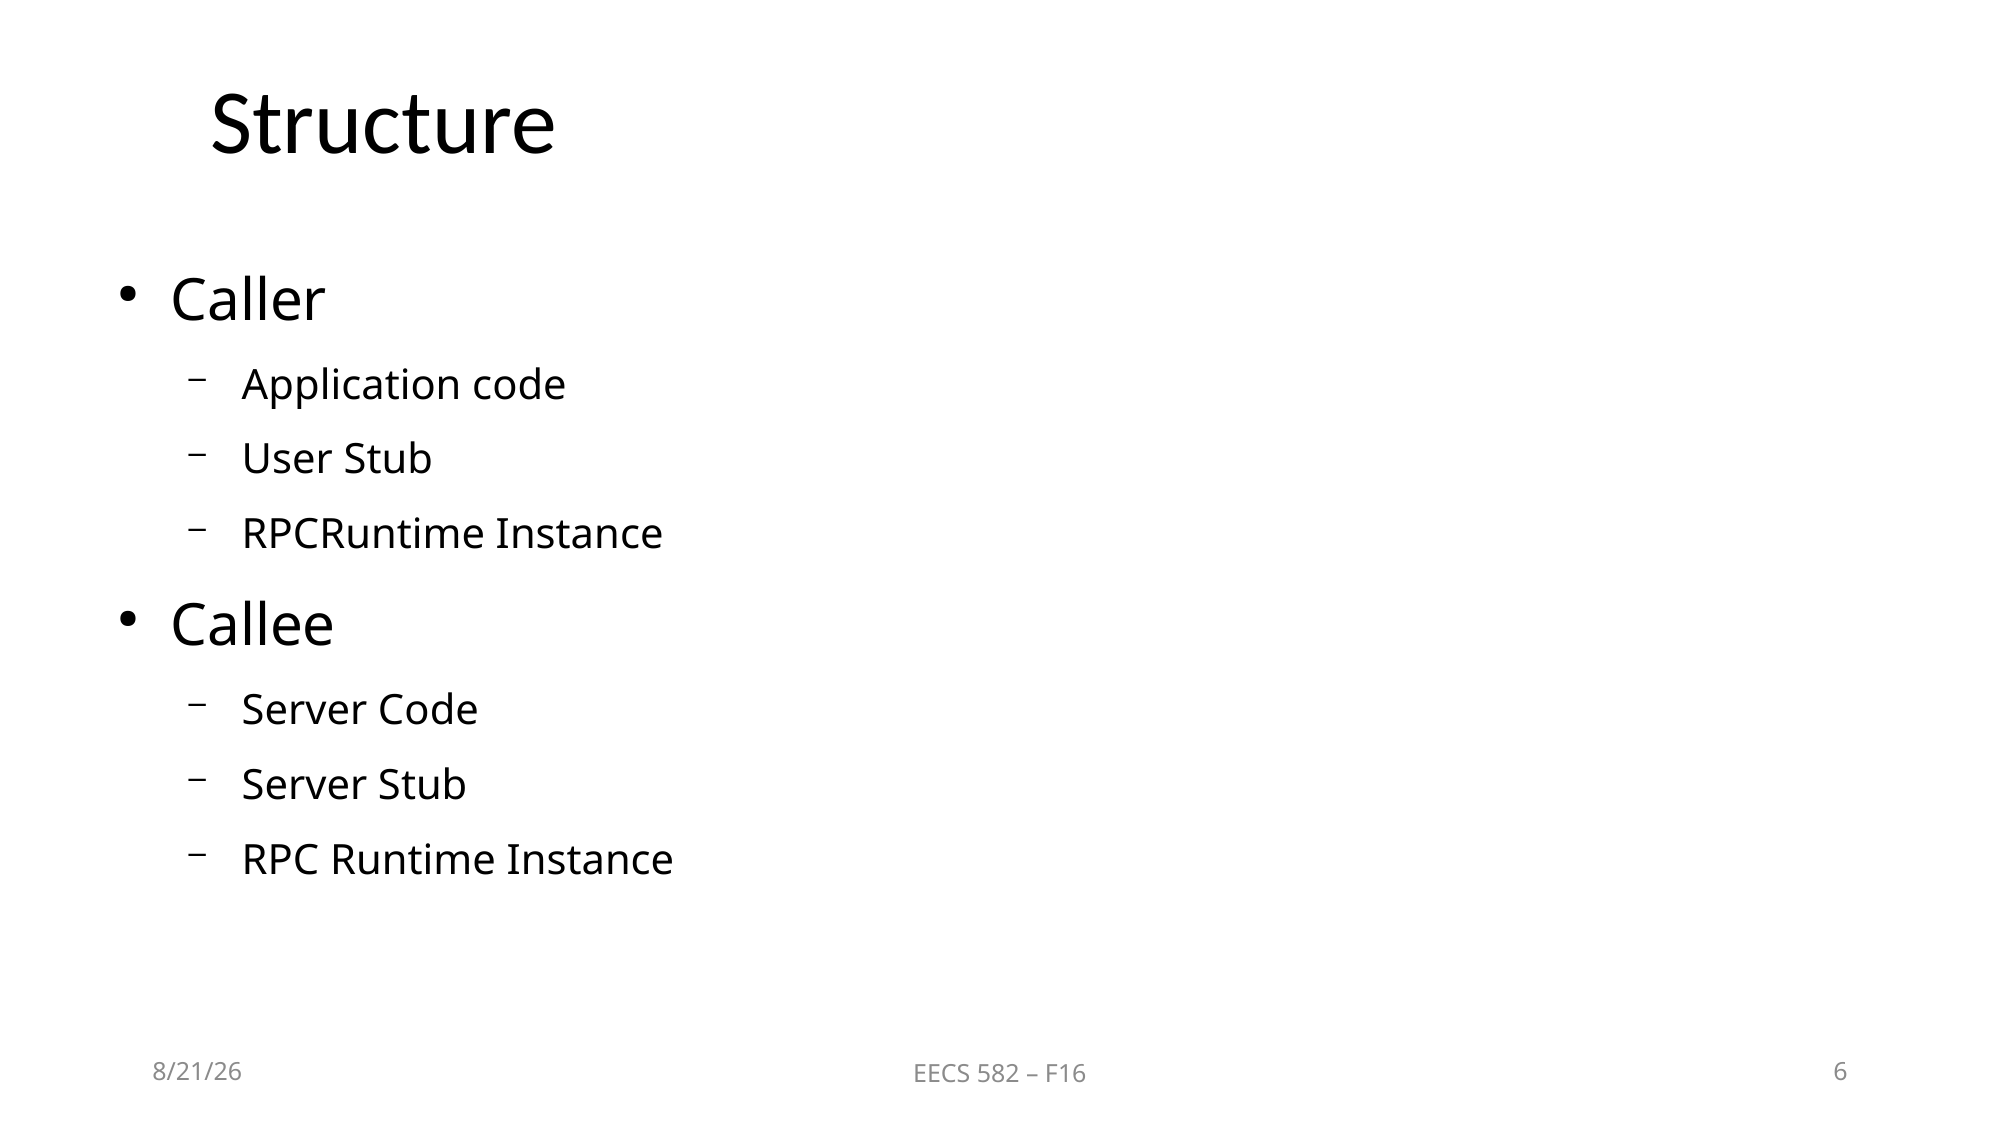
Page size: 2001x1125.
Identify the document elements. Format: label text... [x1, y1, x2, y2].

list Caller Application code User Stub RPCRuntime Instance Callee Server Code Server Stub RPC Runtime Instance [99, 263, 1900, 916]
title Structure [210, 0, 1710, 263]
